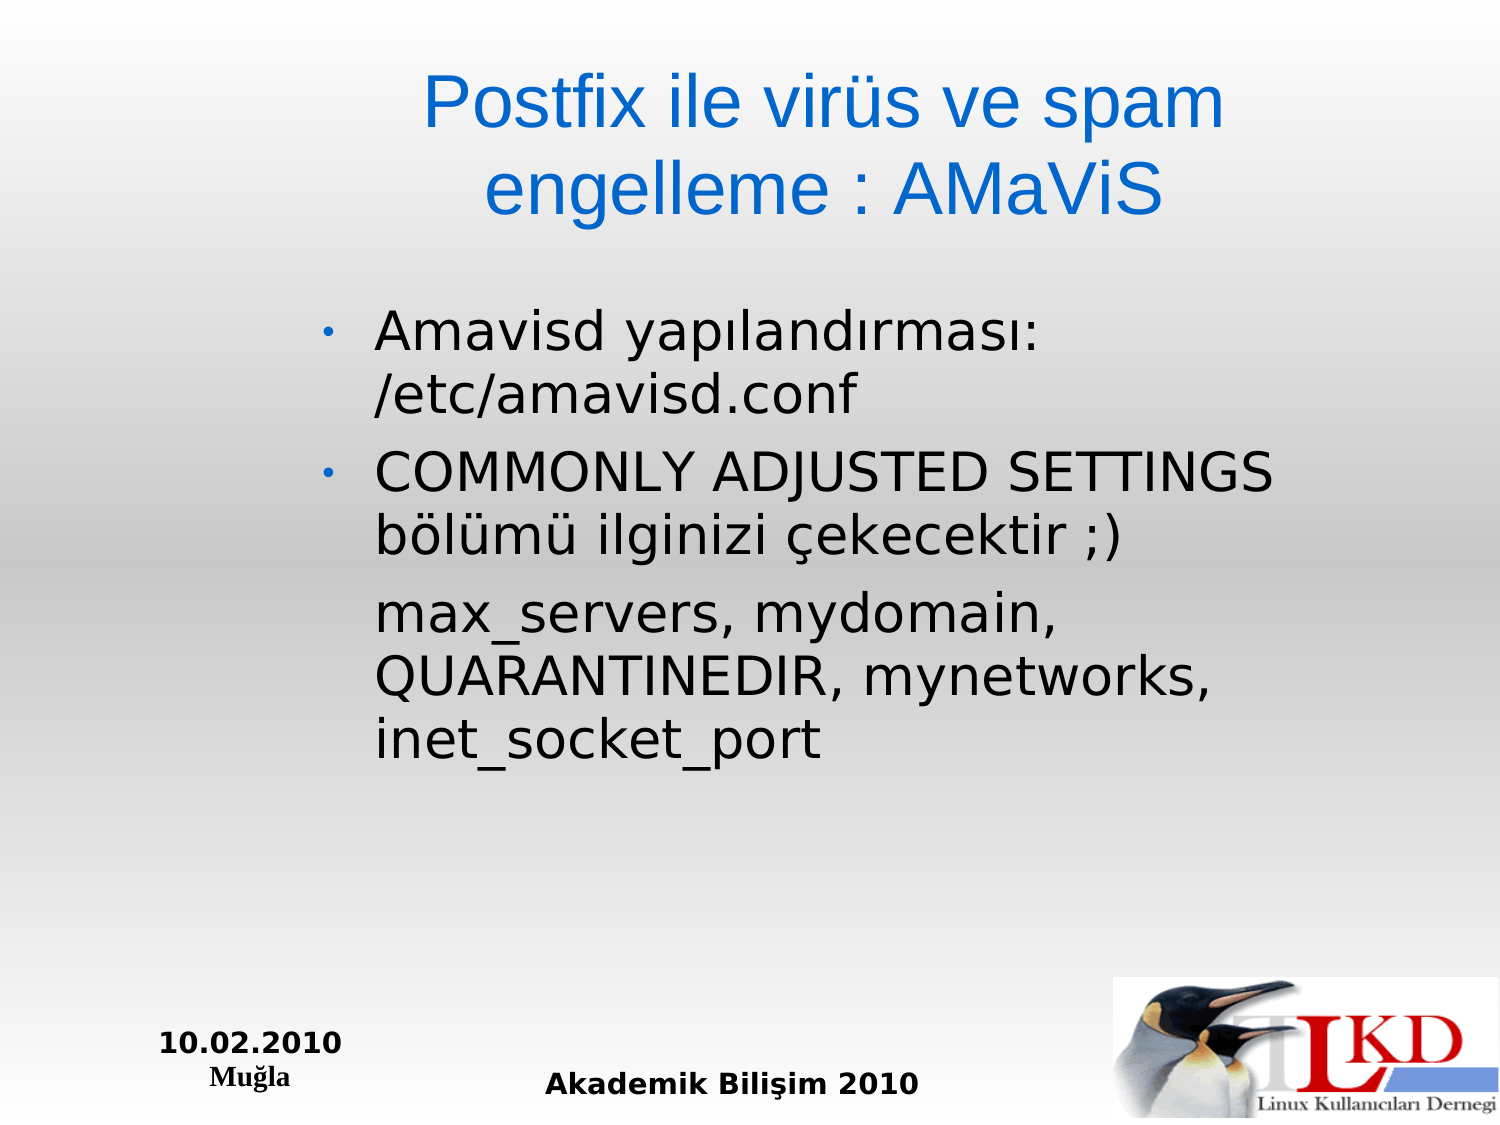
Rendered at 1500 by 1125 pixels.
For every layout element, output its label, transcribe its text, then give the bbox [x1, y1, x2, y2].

list Amavisd yapılandırması: /etc/amavisd.conf COMMONLY ADJUSTED SETTINGS bölümü ilginizi çekecektir ;) max_servers, mydomain, QUARANTINEDIR, mynetworks, inet_socket_port [224, 299, 1425, 975]
title Postfix ile virüs ve spam engelleme : AMaViS [224, 49, 1425, 238]
picture [1113, 977, 1499, 1118]
